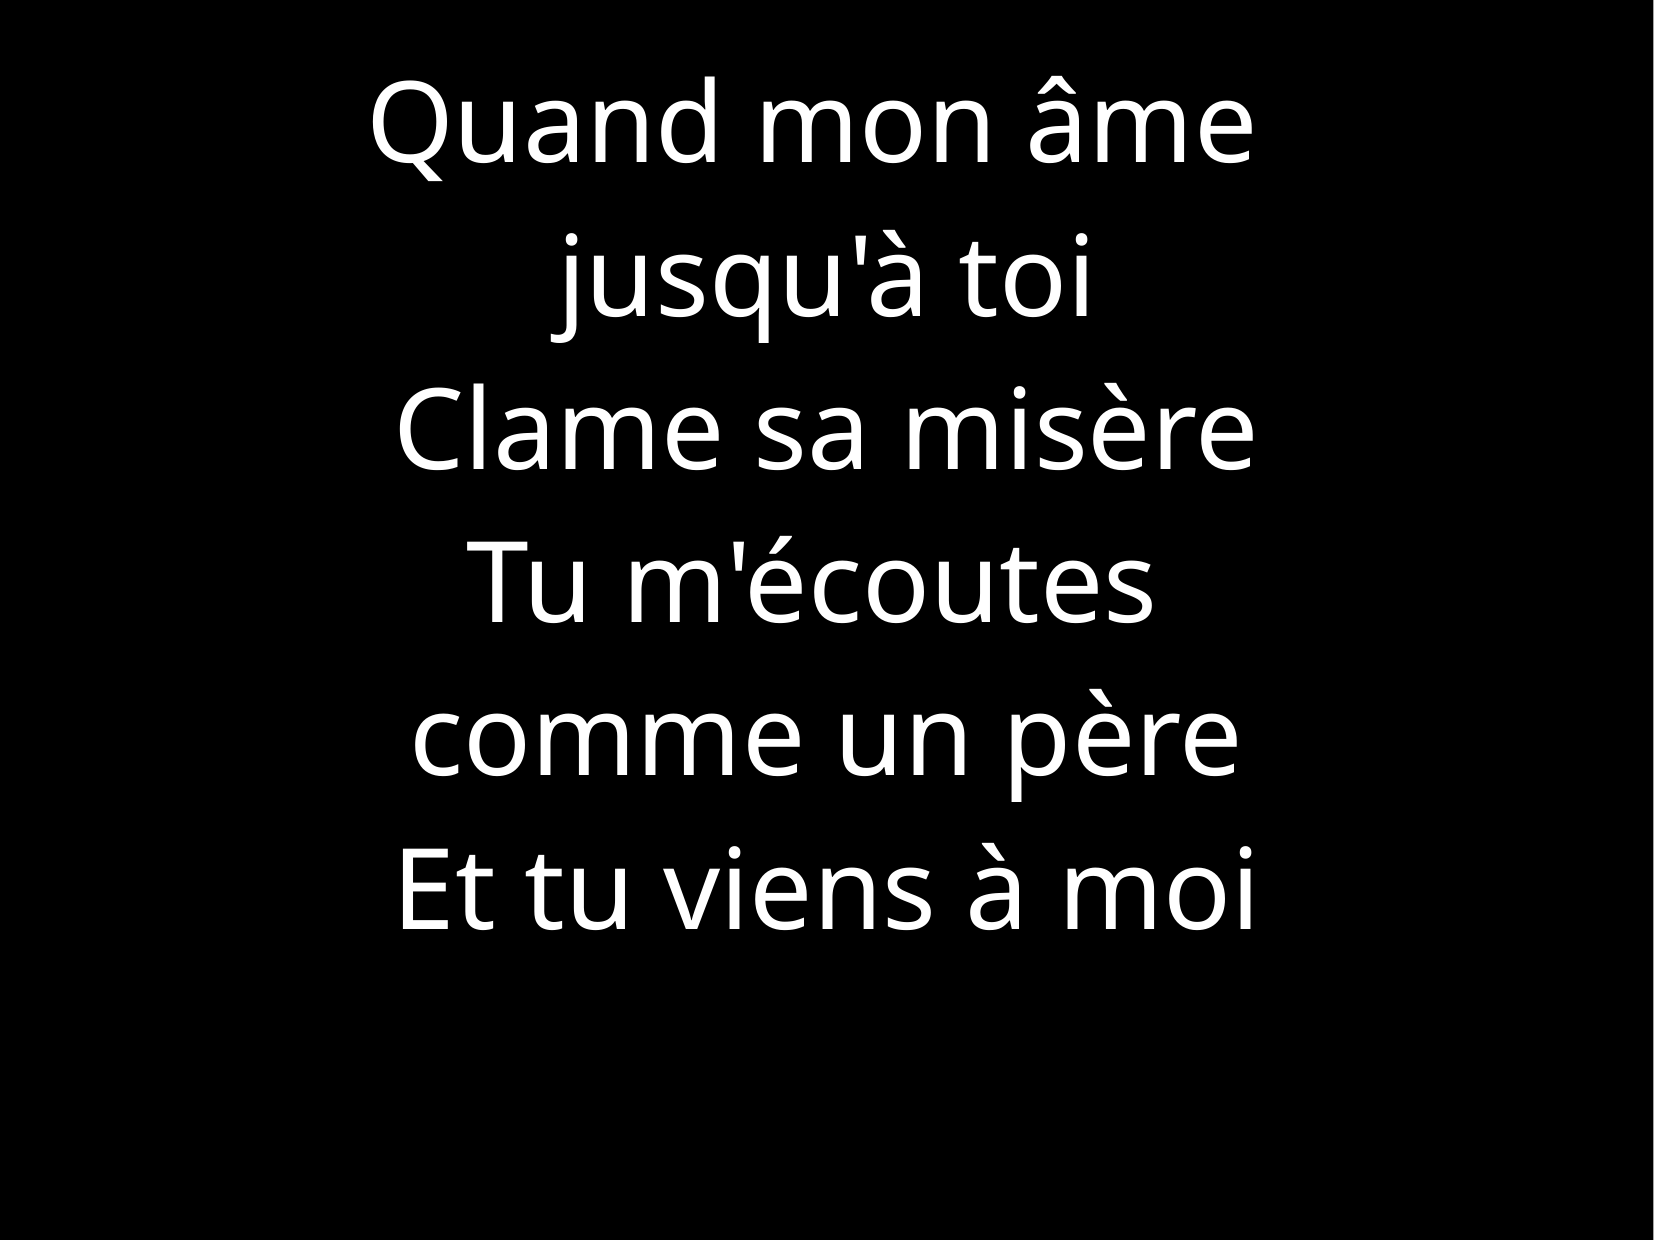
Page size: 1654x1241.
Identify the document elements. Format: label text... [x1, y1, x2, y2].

subtitle Quand mon âme jusqu'à toi Clame sa misère Tu m'écoutes comme un père Et tu viens à moi [82, 30, 1571, 1128]
